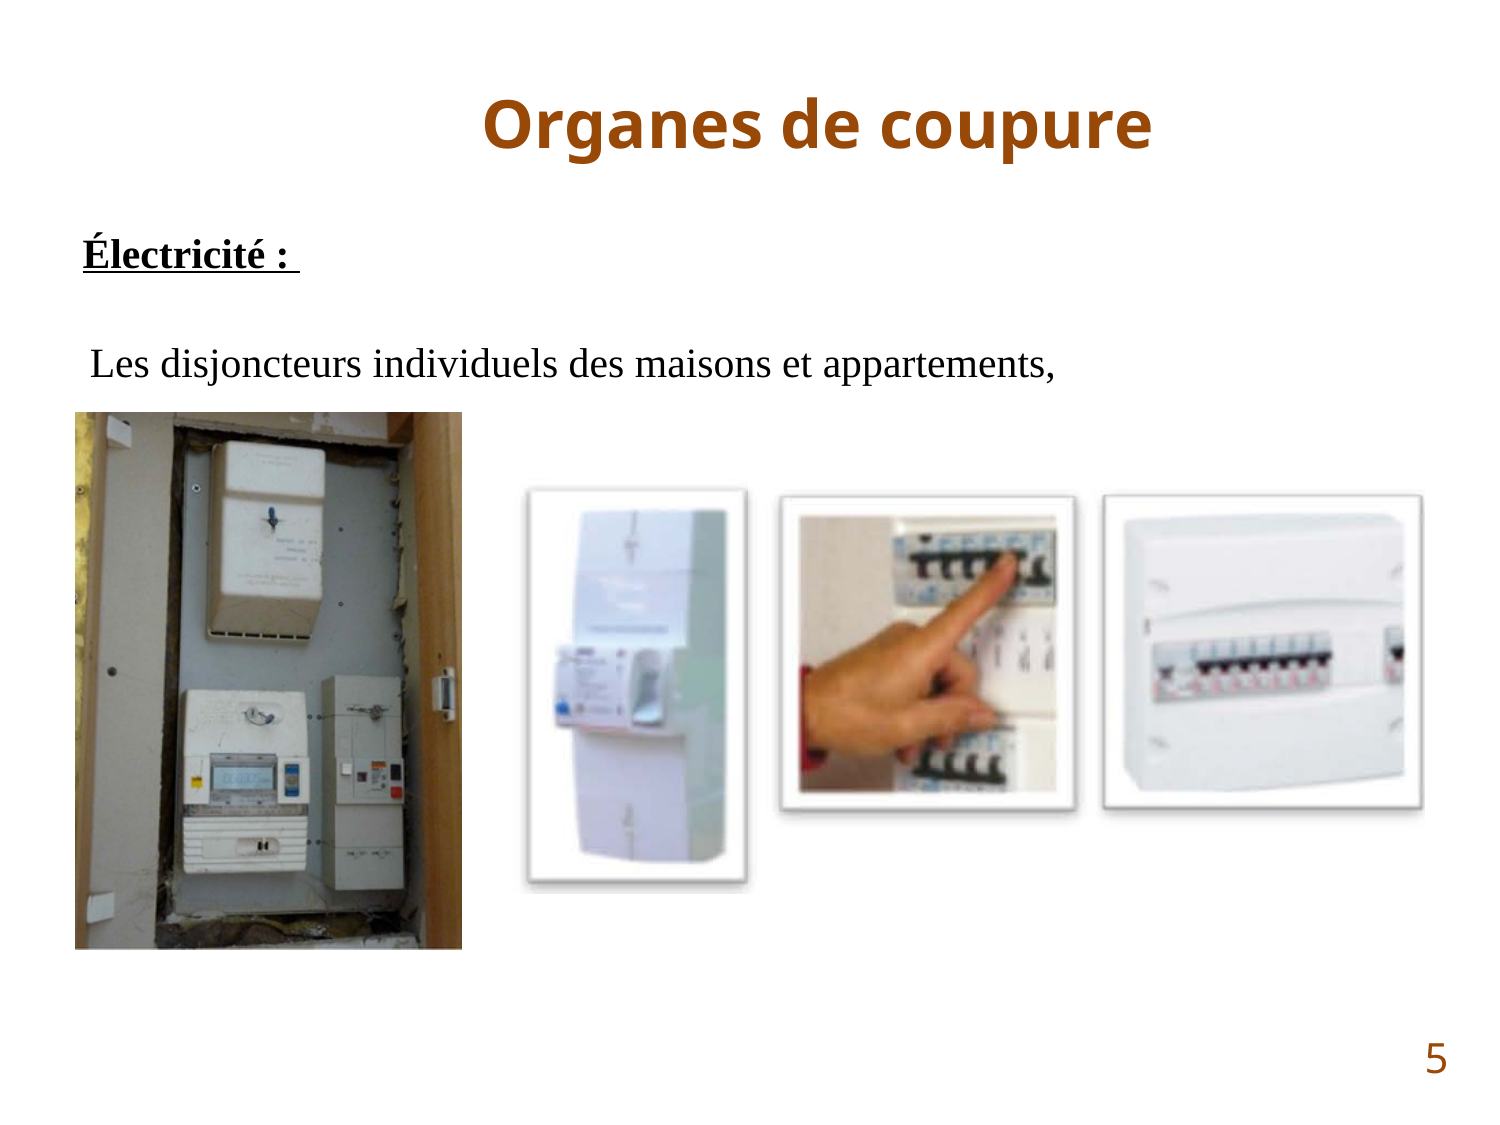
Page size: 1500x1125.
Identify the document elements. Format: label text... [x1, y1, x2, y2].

picture [512, 462, 1426, 894]
text_box <numéro> [1113, 1029, 1464, 1090]
picture [75, 412, 462, 951]
text_box Les disjoncteurs individuels des maisons et appartements, [75, 324, 1419, 394]
title Organes de coupure [183, 45, 1454, 200]
text_box Électricité : [67, 215, 1412, 285]
